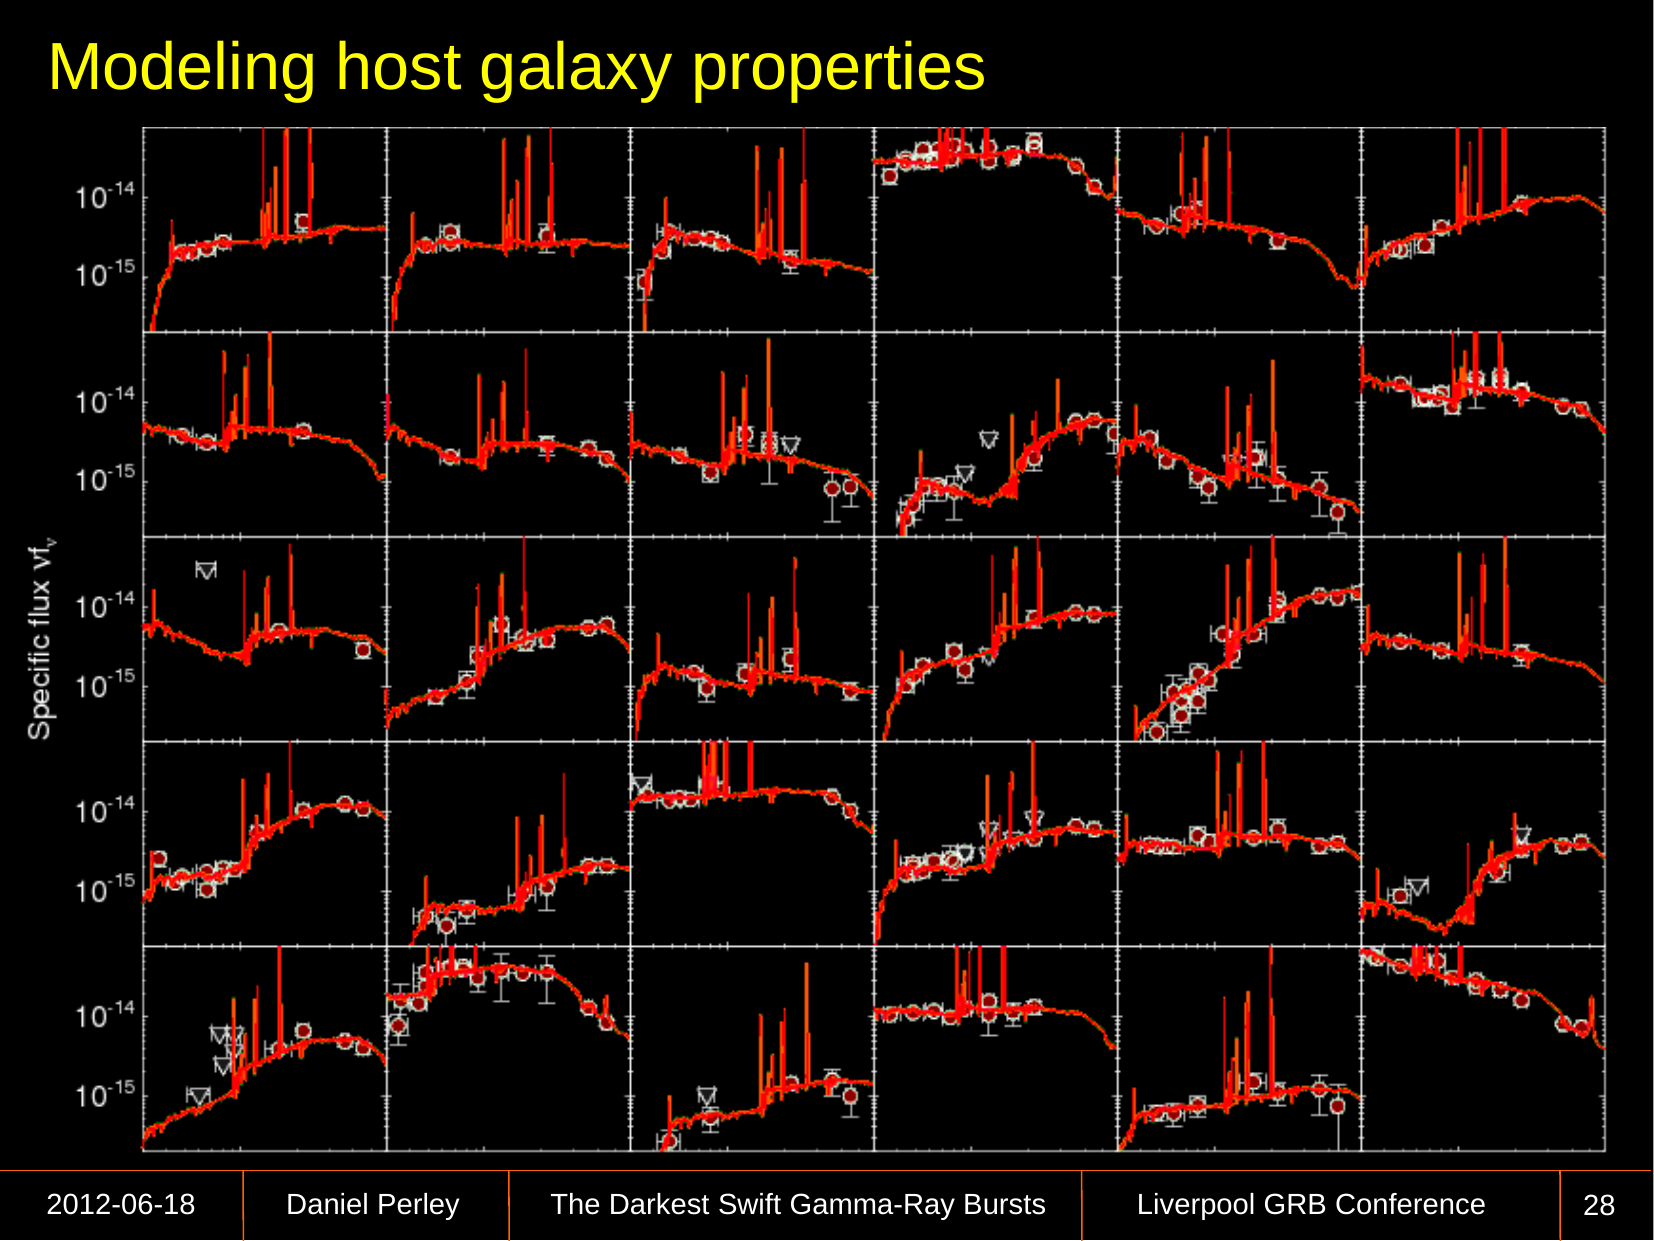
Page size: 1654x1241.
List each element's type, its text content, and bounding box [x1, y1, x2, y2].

picture [0, 127, 1614, 1162]
title Modeling host galaxy properties [47, 25, 1564, 107]
